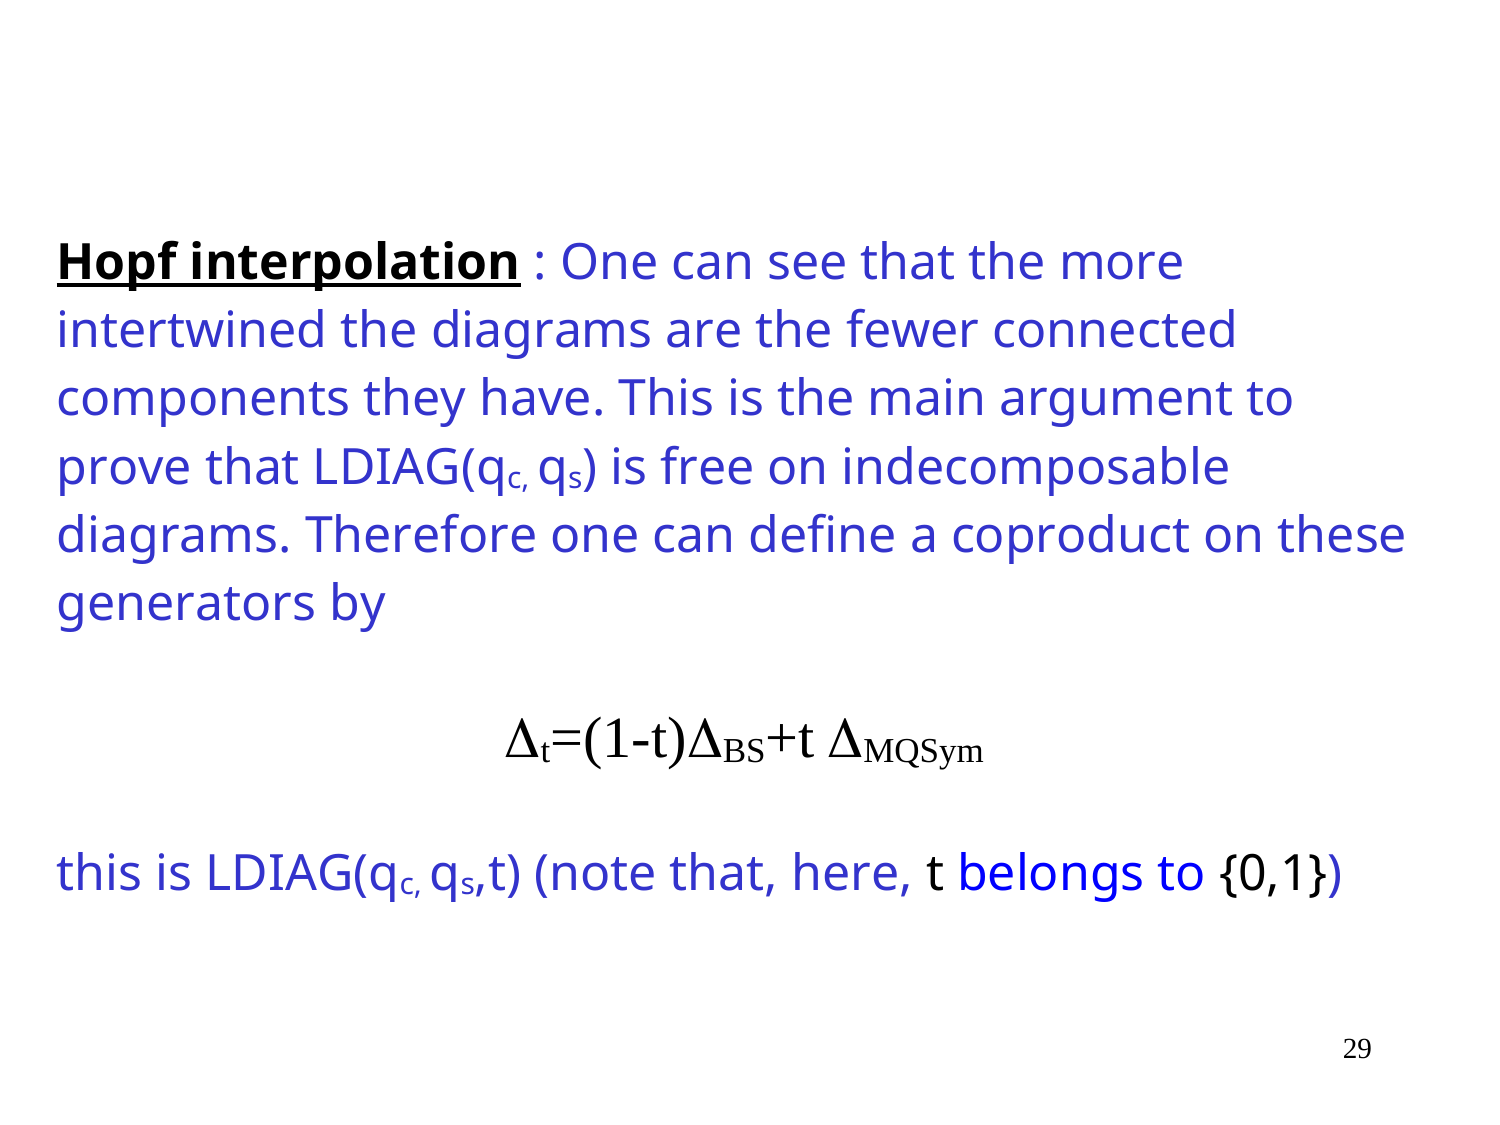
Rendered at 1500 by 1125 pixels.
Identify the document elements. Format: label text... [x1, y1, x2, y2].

text_box Hopf interpolation : One can see that the more intertwined the diagrams are the fewer connected components they have. This is the main argument to prove that LDIAG(qc, qs) is free on indecomposable diagrams. Therefore one can define a coproduct on these generators by t=(1-t)BS+t MQSym this is LDIAG(qc, qs,t) (note that, here, t belongs to {0,1}) [41, 218, 1447, 981]
